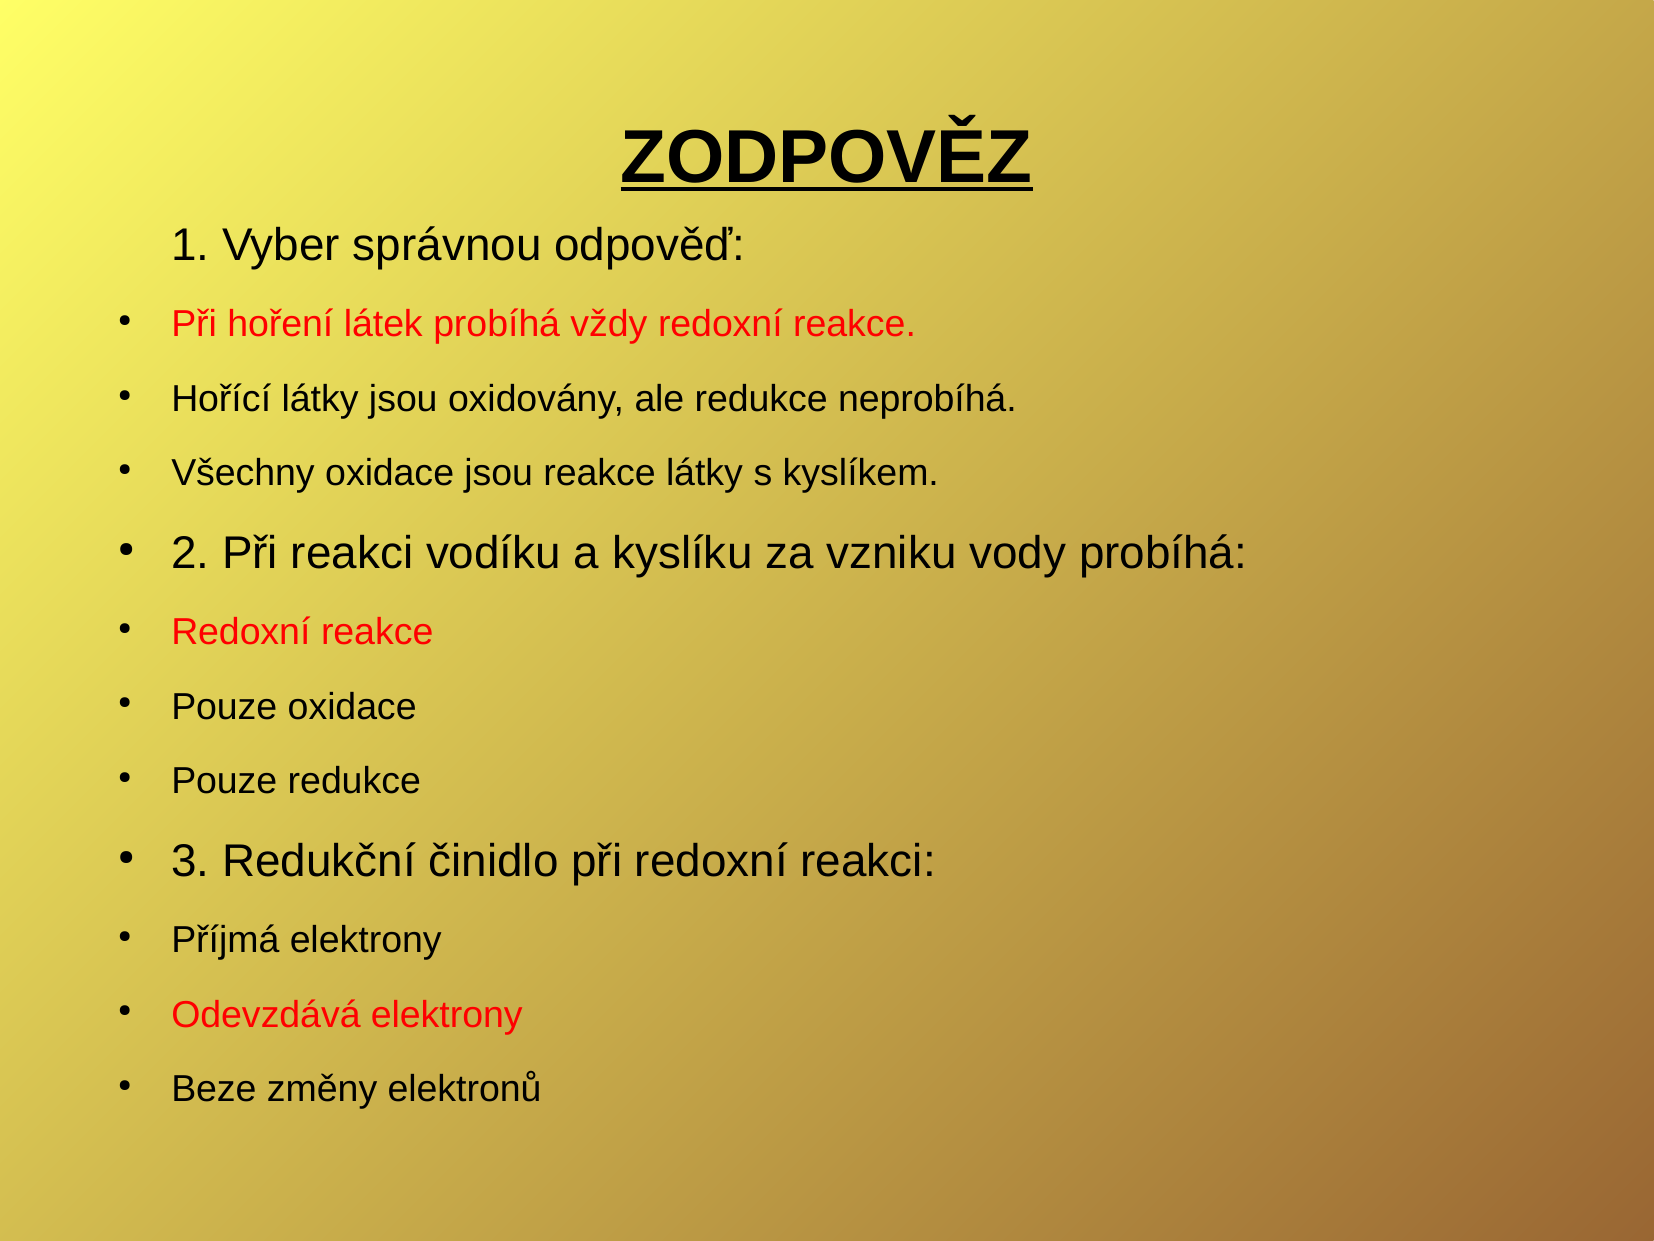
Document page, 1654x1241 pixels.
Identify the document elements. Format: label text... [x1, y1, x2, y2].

list 1. Vyber správnou odpověď: Při hoření látek probíhá vždy redoxní reakce. Hořící látky jsou oxidovány, ale redukce neprobíhá. Všechny oxidace jsou reakce látky s kyslíkem. 2. Při reakci vodíku a kyslíku za vzniku vody probíhá: Redoxní reakce Pouze oxidace Pouze redukce 3. Redukční činidlo při redoxní reakci: Příjmá elektrony Odevzdává elektrony Beze změny elektronů [82, 215, 1477, 1123]
title ZODPOVĚZ [82, 49, 1571, 257]
